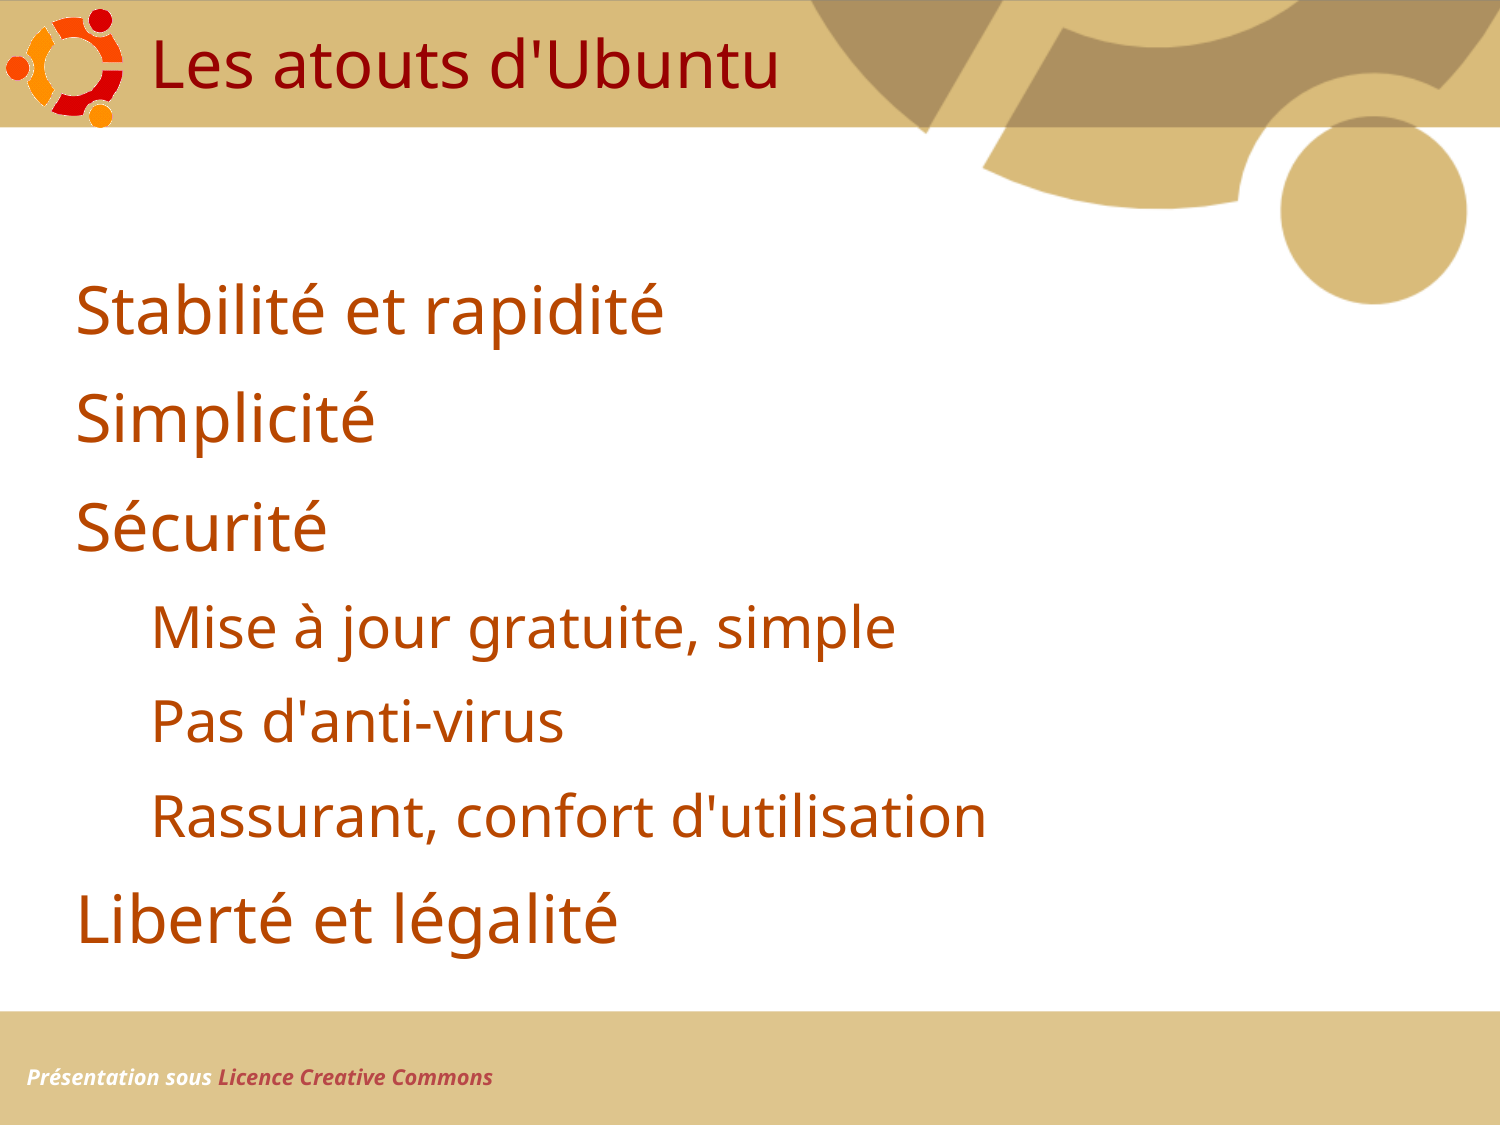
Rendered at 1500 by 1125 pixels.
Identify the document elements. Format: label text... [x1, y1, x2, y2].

picture [0, 0, 1500, 557]
list Stabilité et rapidité Simplicité Sécurité Mise à jour gratuite, simple Pas d'anti-virus Rassurant, confort d'utilisation Liberté et légalité [75, 262, 1425, 963]
title Les atouts d'Ubuntu [135, 0, 1417, 159]
